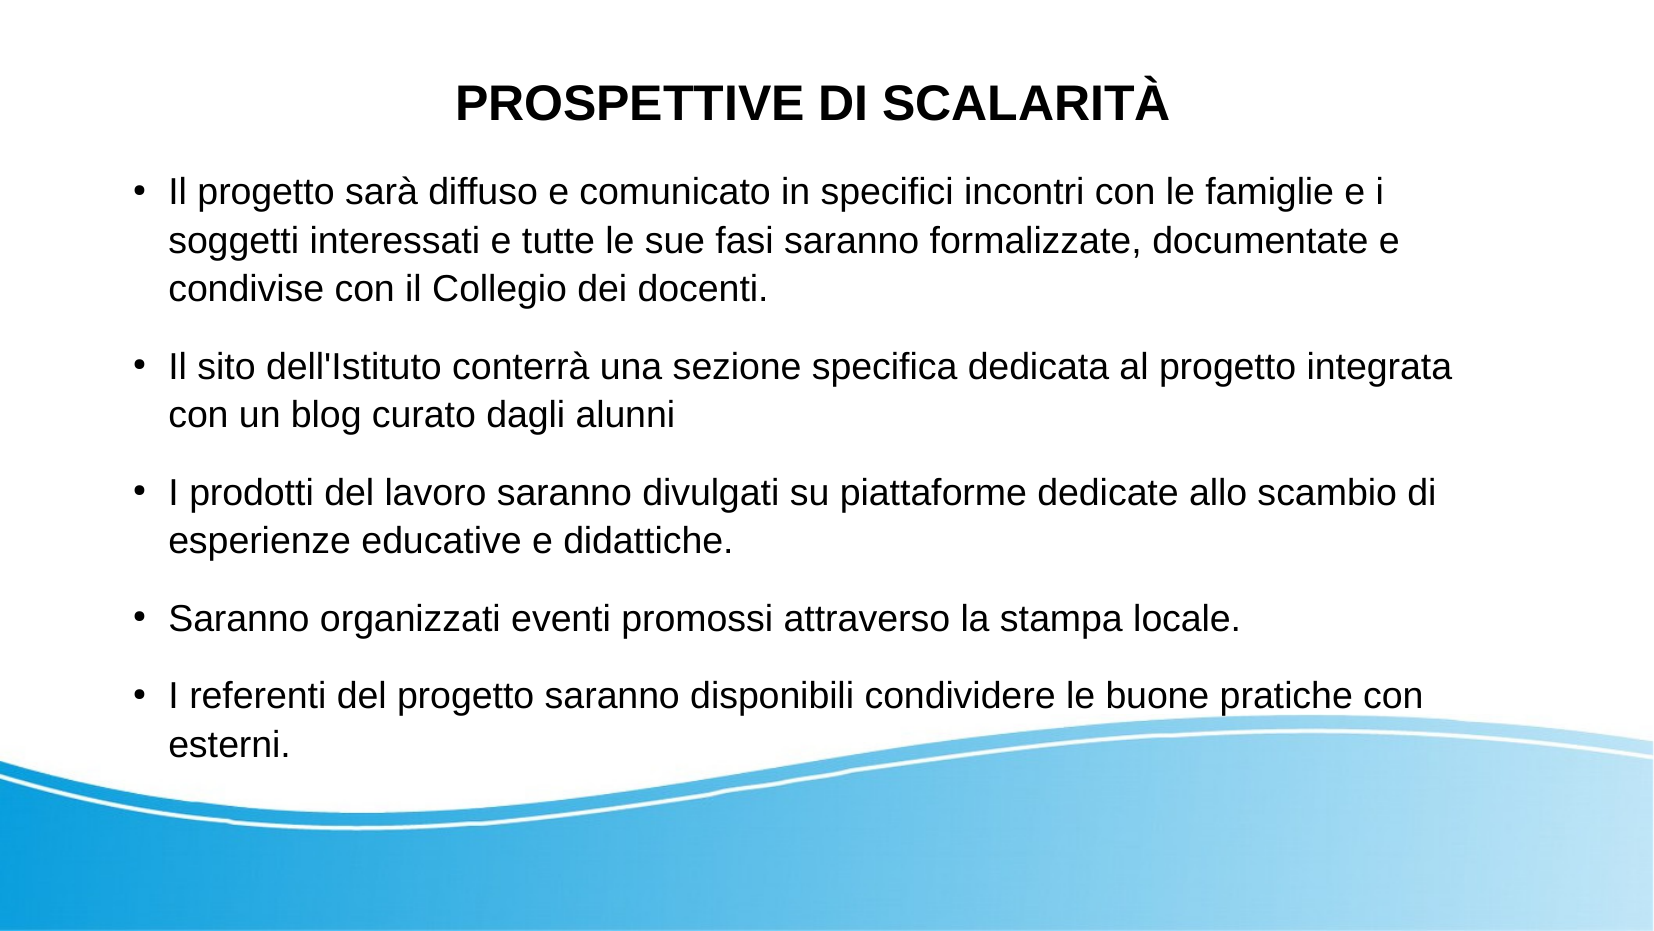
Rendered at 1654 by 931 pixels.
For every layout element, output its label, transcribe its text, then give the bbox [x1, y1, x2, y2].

picture [0, 714, 1654, 931]
title PROSPETTIVE DI SCALARITÀ [69, 48, 1558, 204]
text_box Il progetto sarà diffuso e comunicato in specifici incontri con le famiglie e i soggetti interessati e tutte le sue fasi saranno formalizzate, documentate e condivise con il Collegio dei docenti. Il sito dell'Istituto conterrà una sezione specifica dedicata al progetto integrata con un blog curato dagli alunni I prodotti del lavoro saranno divulgati su piattaforme dedicate allo scambio di esperienze educative e didattiche. Saranno organizzati eventi promossi attraverso la stampa locale. I referenti del progetto saranno disponibili condividere le buone pratiche con esterni. [118, 157, 1512, 773]
